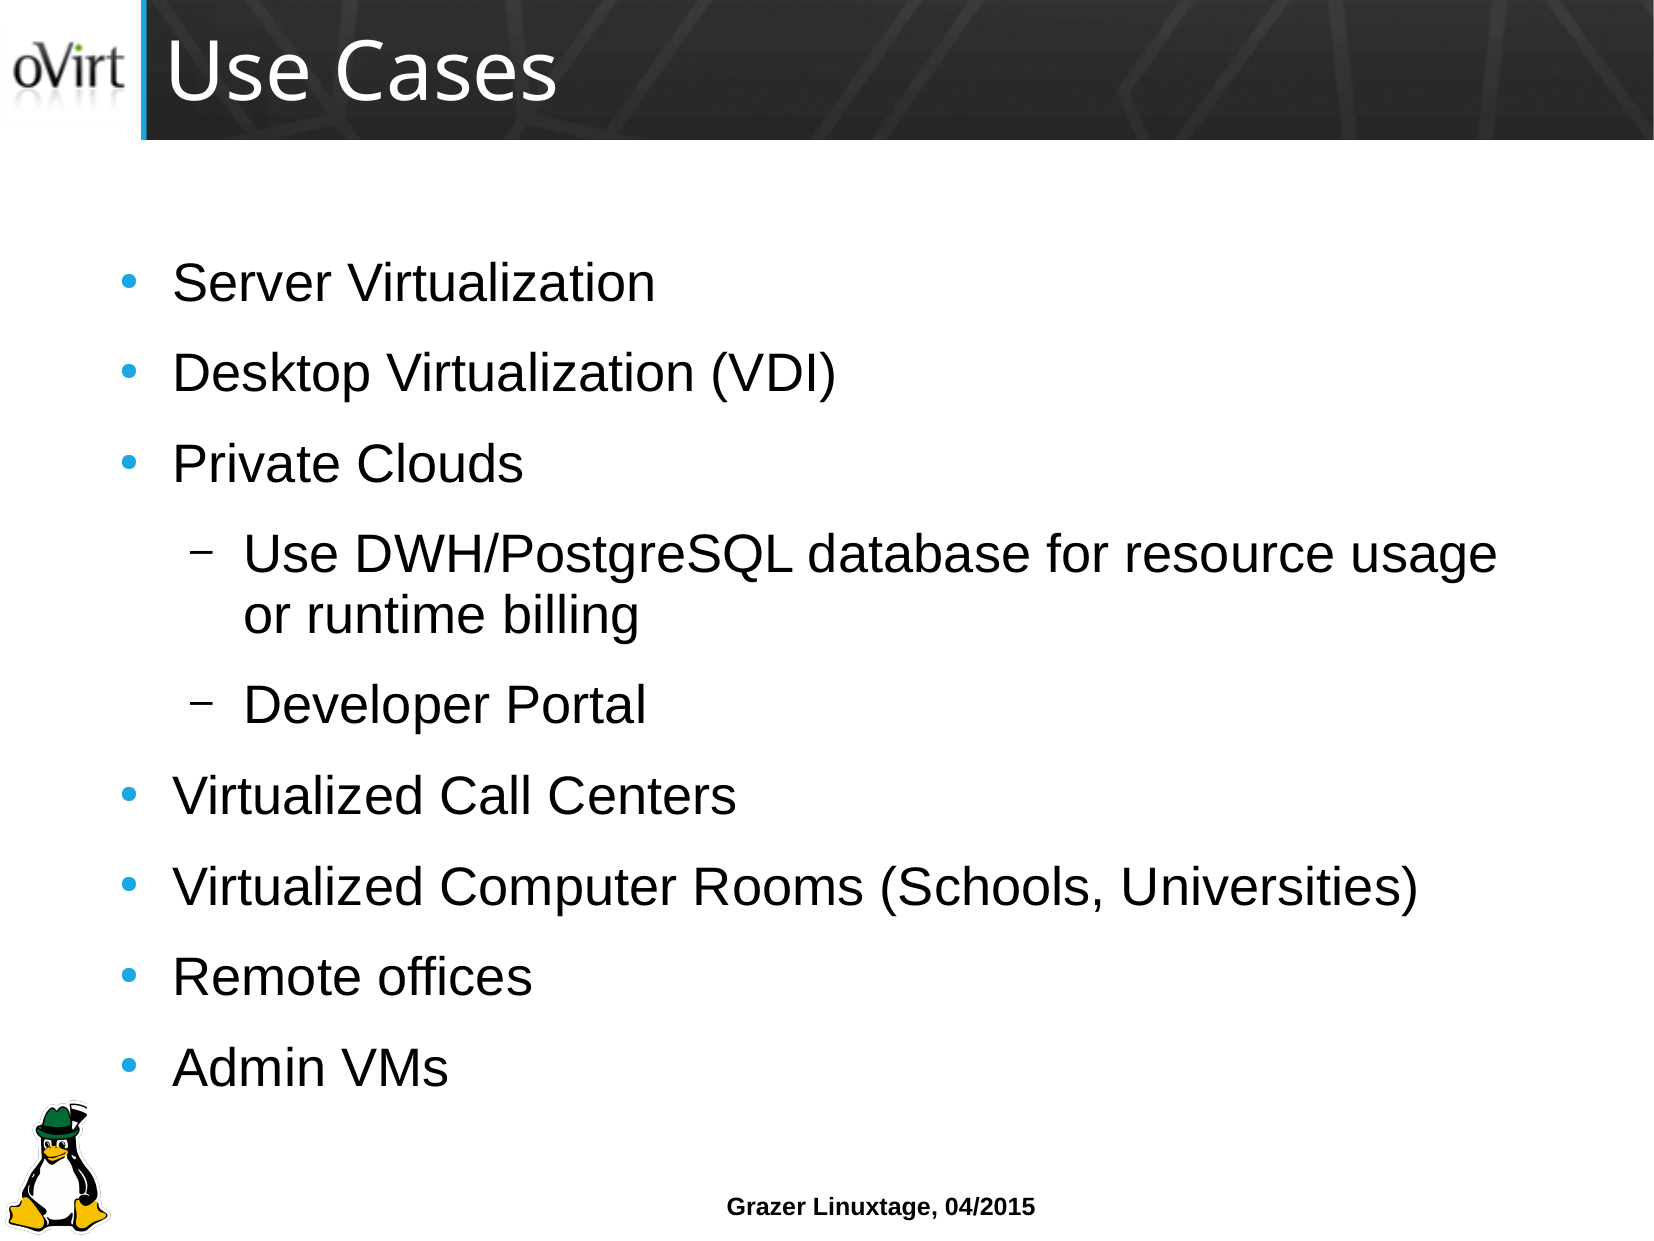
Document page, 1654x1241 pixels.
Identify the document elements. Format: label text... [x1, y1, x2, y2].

title Use Cases [164, 18, 1653, 119]
picture [5, 1100, 111, 1235]
picture [0, 0, 1654, 140]
text_box Server Virtualization Desktop Virtualization (VDI) Private Clouds Use DWH/PostgreSQL database for resource usage or runtime billing Developer Portal Virtualized Call Centers Virtualized Computer Rooms (Schools, Universities) Remote offices Admin VMs [86, 244, 1576, 1126]
